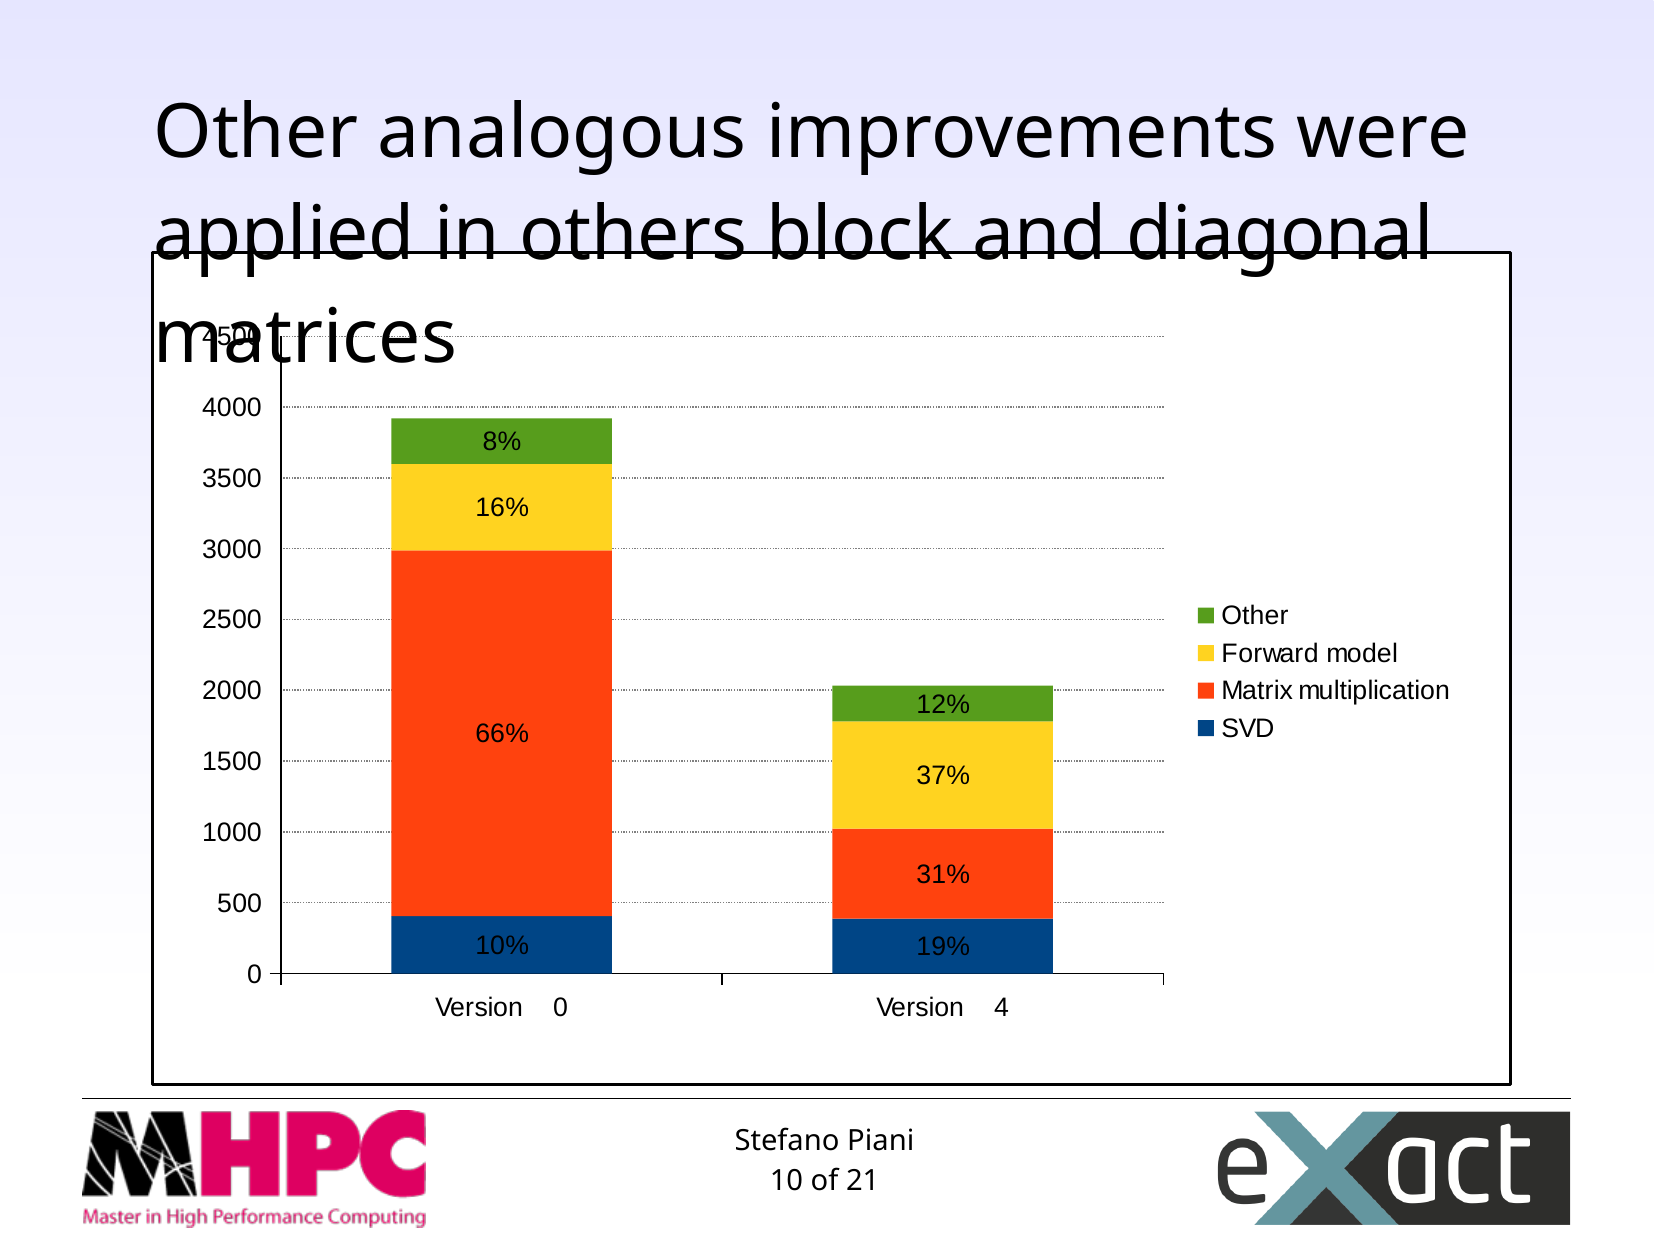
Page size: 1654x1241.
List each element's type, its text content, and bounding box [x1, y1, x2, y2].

picture [153, 396, 1509, 1083]
picture [82, 1110, 426, 1228]
list Other analogous improvements were applied in others block and diagonal matrices [82, 77, 1571, 396]
picture [1216, 1110, 1571, 1226]
